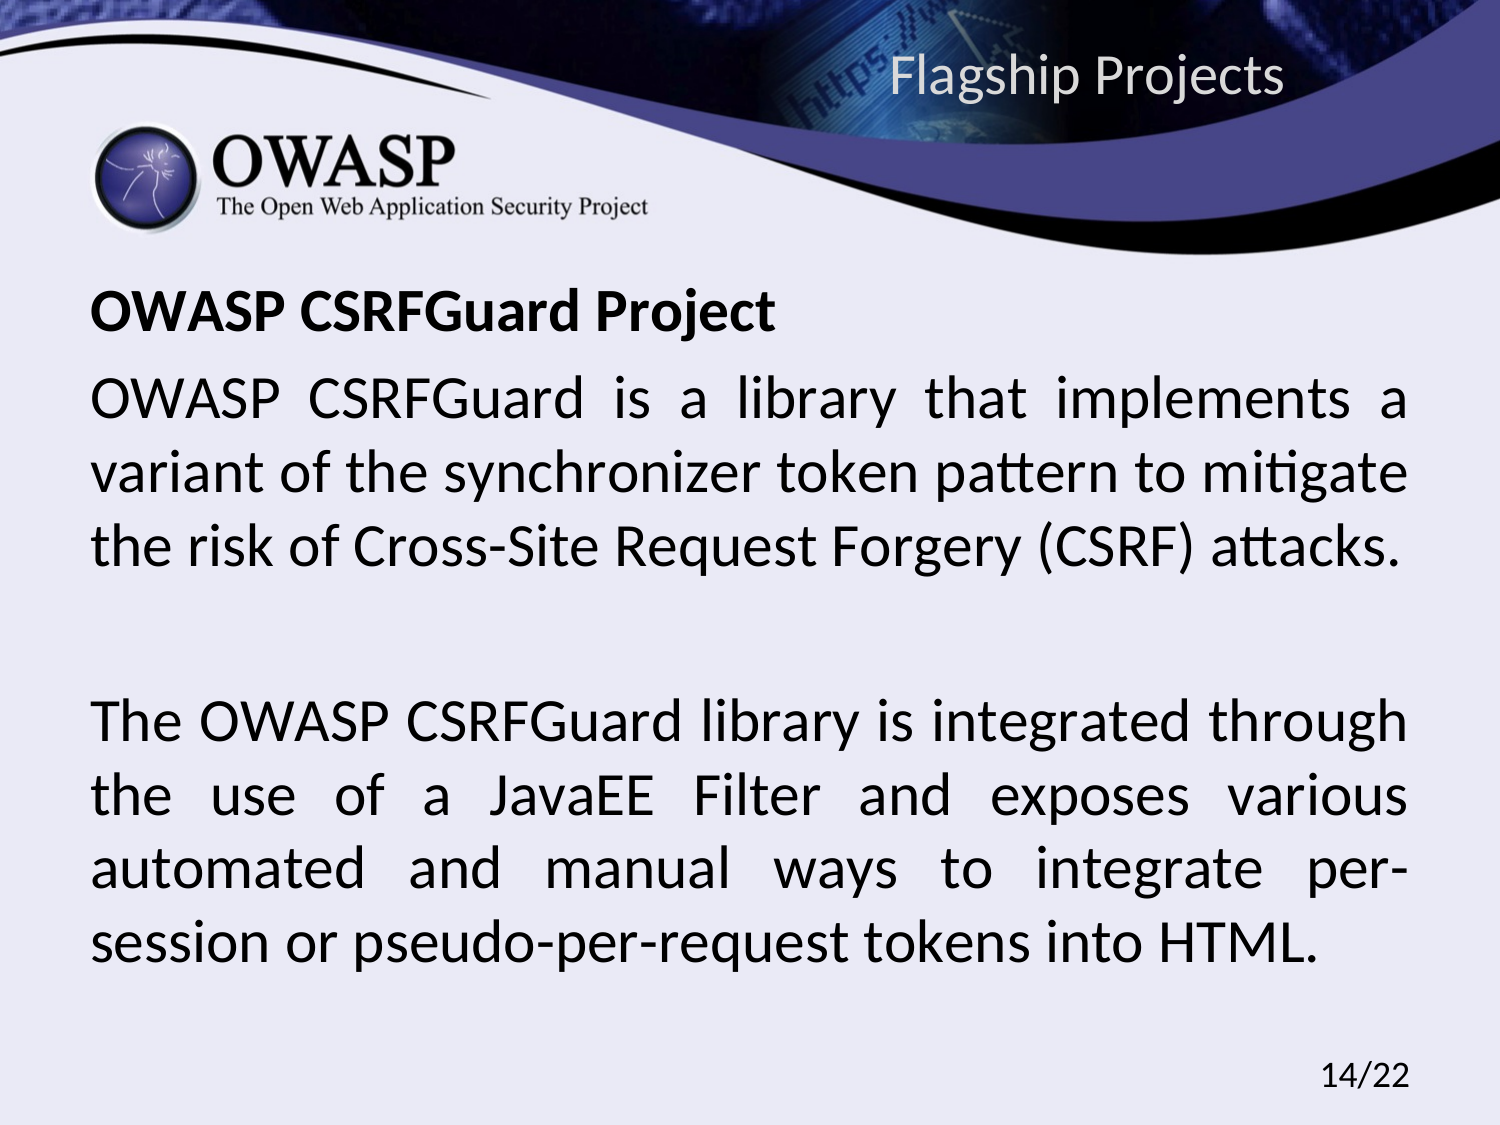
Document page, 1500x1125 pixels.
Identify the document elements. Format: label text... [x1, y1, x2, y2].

picture [0, 0, 1500, 1125]
list OWASP CSRFGuard Project OWASP CSRFGuard is a library that implements a variant of the synchronizer token pattern to mitigate the risk of Cross-Site Request Forgery (CSRF) attacks. The OWASP CSRFGuard library is integrated through the use of a JavaEE Filter and exposes various automated and manual ways to integrate per-session or pseudo-per-request tokens into HTML. [75, 262, 1426, 1005]
title Flagship Projects [699, 12, 1476, 130]
